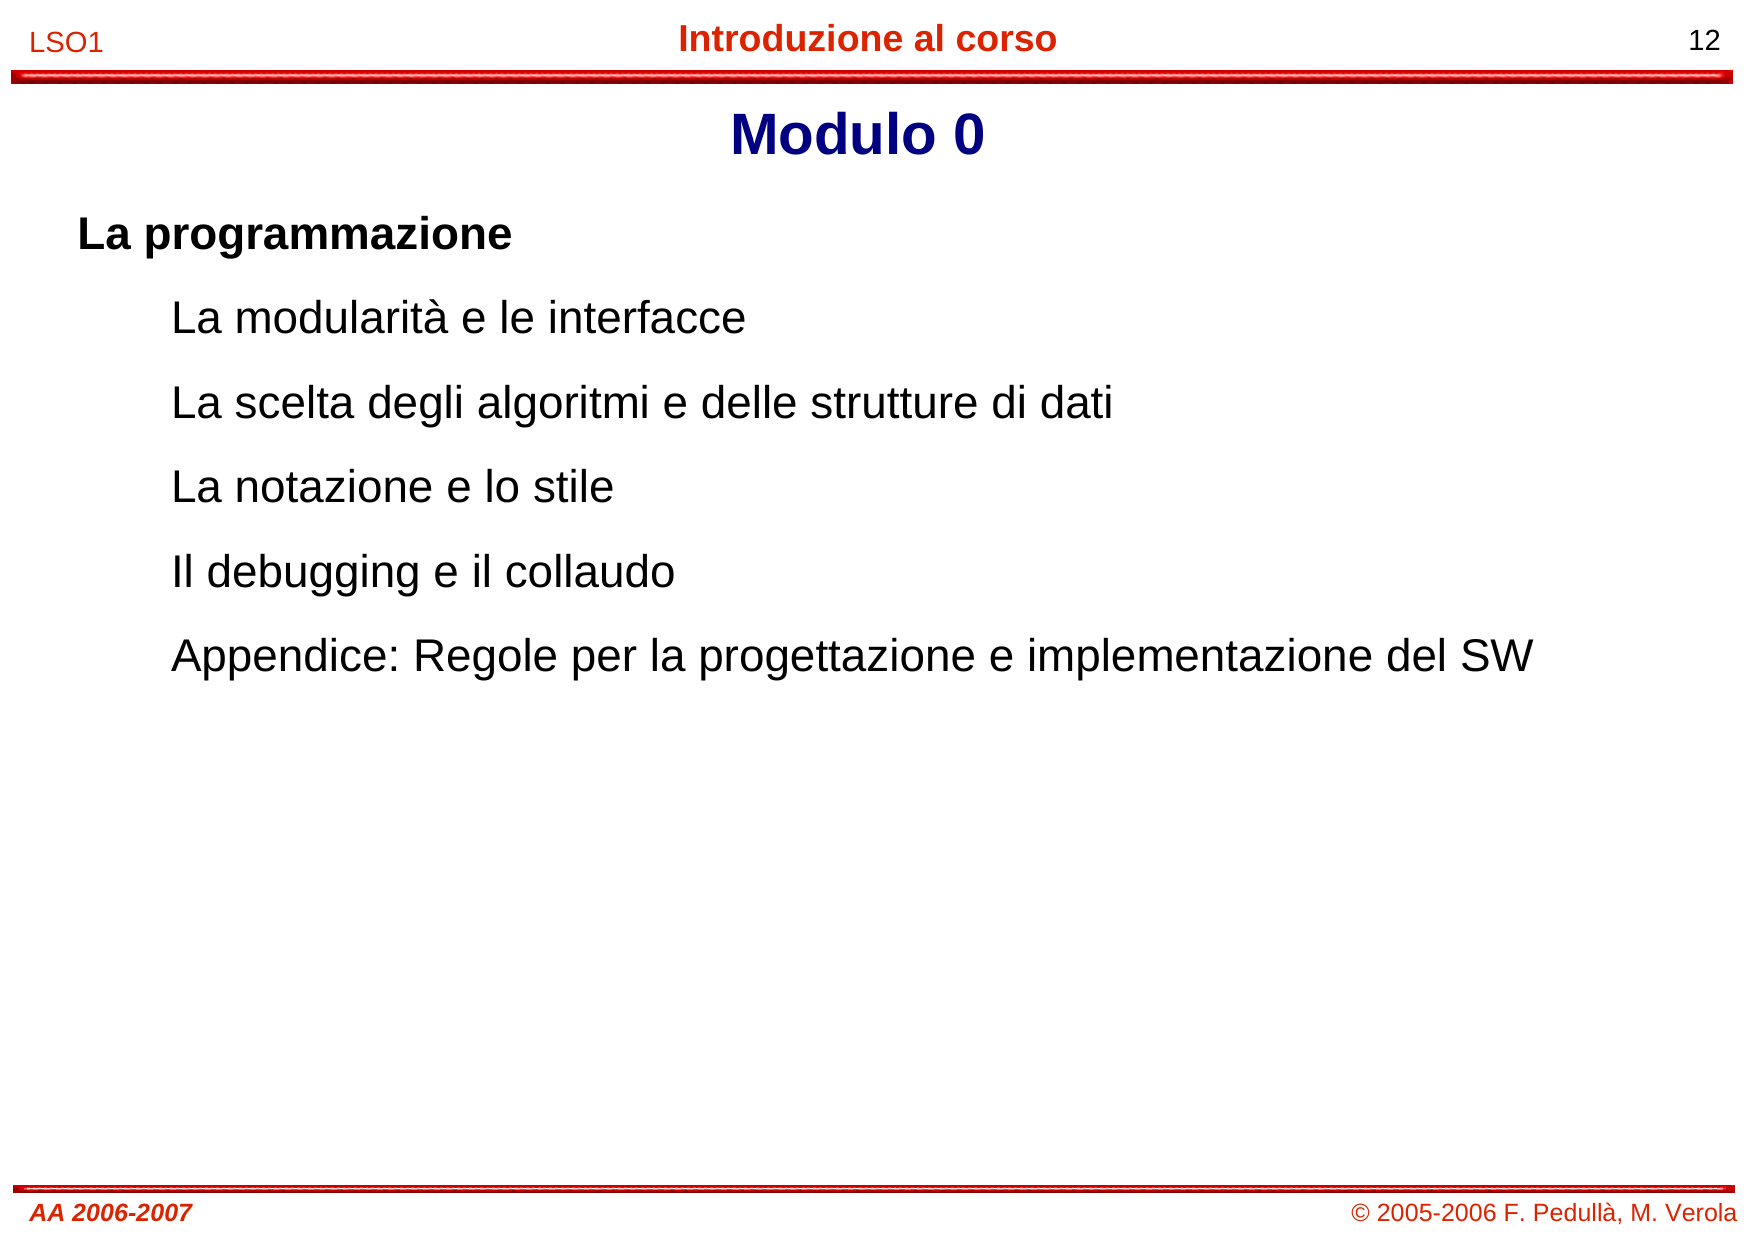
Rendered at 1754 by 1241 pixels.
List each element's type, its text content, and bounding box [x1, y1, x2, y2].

picture [11, 70, 1733, 84]
picture [13, 1185, 1735, 1193]
text_box Modulo 0 [386, 98, 1330, 187]
list La programmazione La modularità e le interfacce La scelta degli algoritmi e delle strutture di dati La notazione e lo stile Il debugging e il collaudo Appendice: Regole per la progettazione e implementazione del SW [77, 204, 1669, 682]
